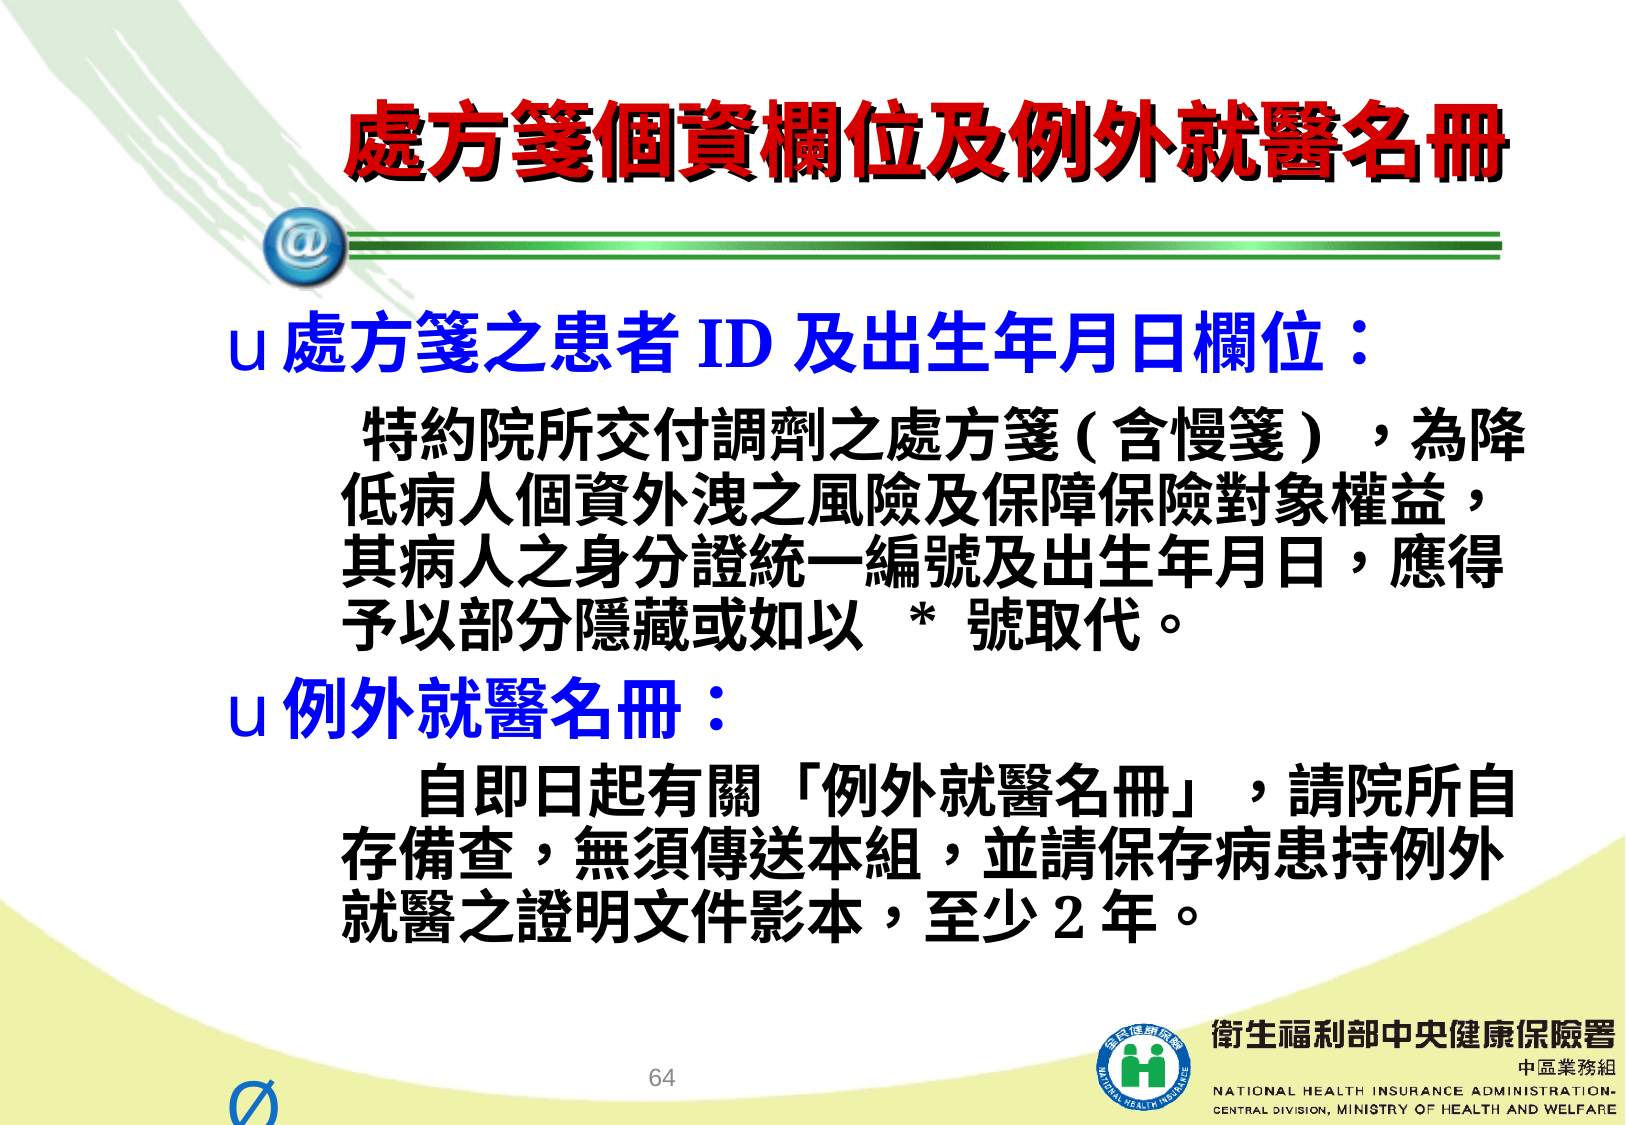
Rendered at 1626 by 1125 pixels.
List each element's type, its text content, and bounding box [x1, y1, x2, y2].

title 處方箋個資欄位及例外就醫名冊 [304, 66, 1545, 209]
text_box [633, 1046, 1013, 1107]
list 處方箋之患者ID及出生年月日欄位： 特約院所交付調劑之處方箋(含慢箋) ，為降低病人個資外洩之風險及保障保險對象權益，其病人之身分證統一編號及出生年月日，應得予以部分隱藏或如以 * 號取代。 例外就醫名冊： 自即日起有關「例外就醫名冊」，請院所自存備查，無須傳送本組，並請保存病患持例外就醫之證明文件影本，至少2年。 [210, 302, 1544, 1005]
